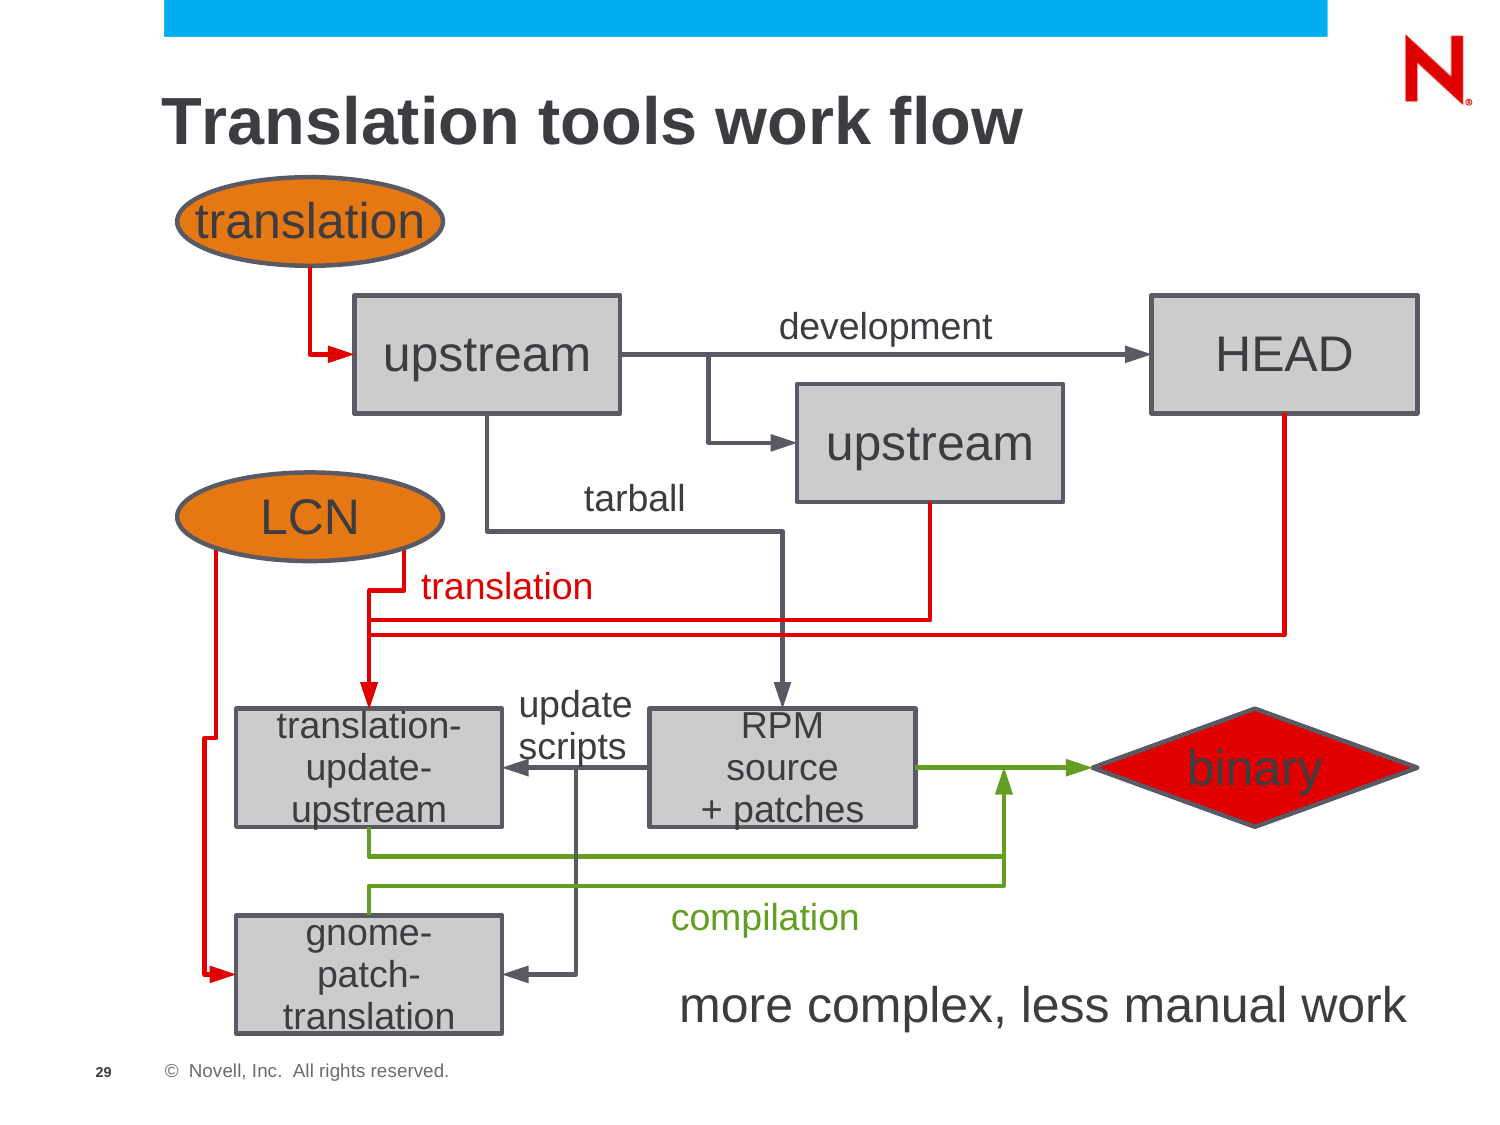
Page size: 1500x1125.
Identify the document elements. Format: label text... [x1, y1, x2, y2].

text_box HEAD [1151, 295, 1418, 414]
text_box upstream [797, 383, 1063, 502]
text_box gnome- patch- translation [236, 915, 502, 1034]
title Translation tools work flow [161, 41, 1383, 205]
text_box LCN [177, 472, 443, 562]
text_box binary [1093, 708, 1418, 827]
picture [1403, 32, 1473, 107]
text_box upstream [354, 295, 621, 414]
text_box RPM source + patches [649, 708, 916, 827]
text_box translation [177, 177, 443, 266]
text_box more complex, less manual work [679, 977, 1409, 1034]
text_box translation- update- upstream [236, 708, 502, 827]
